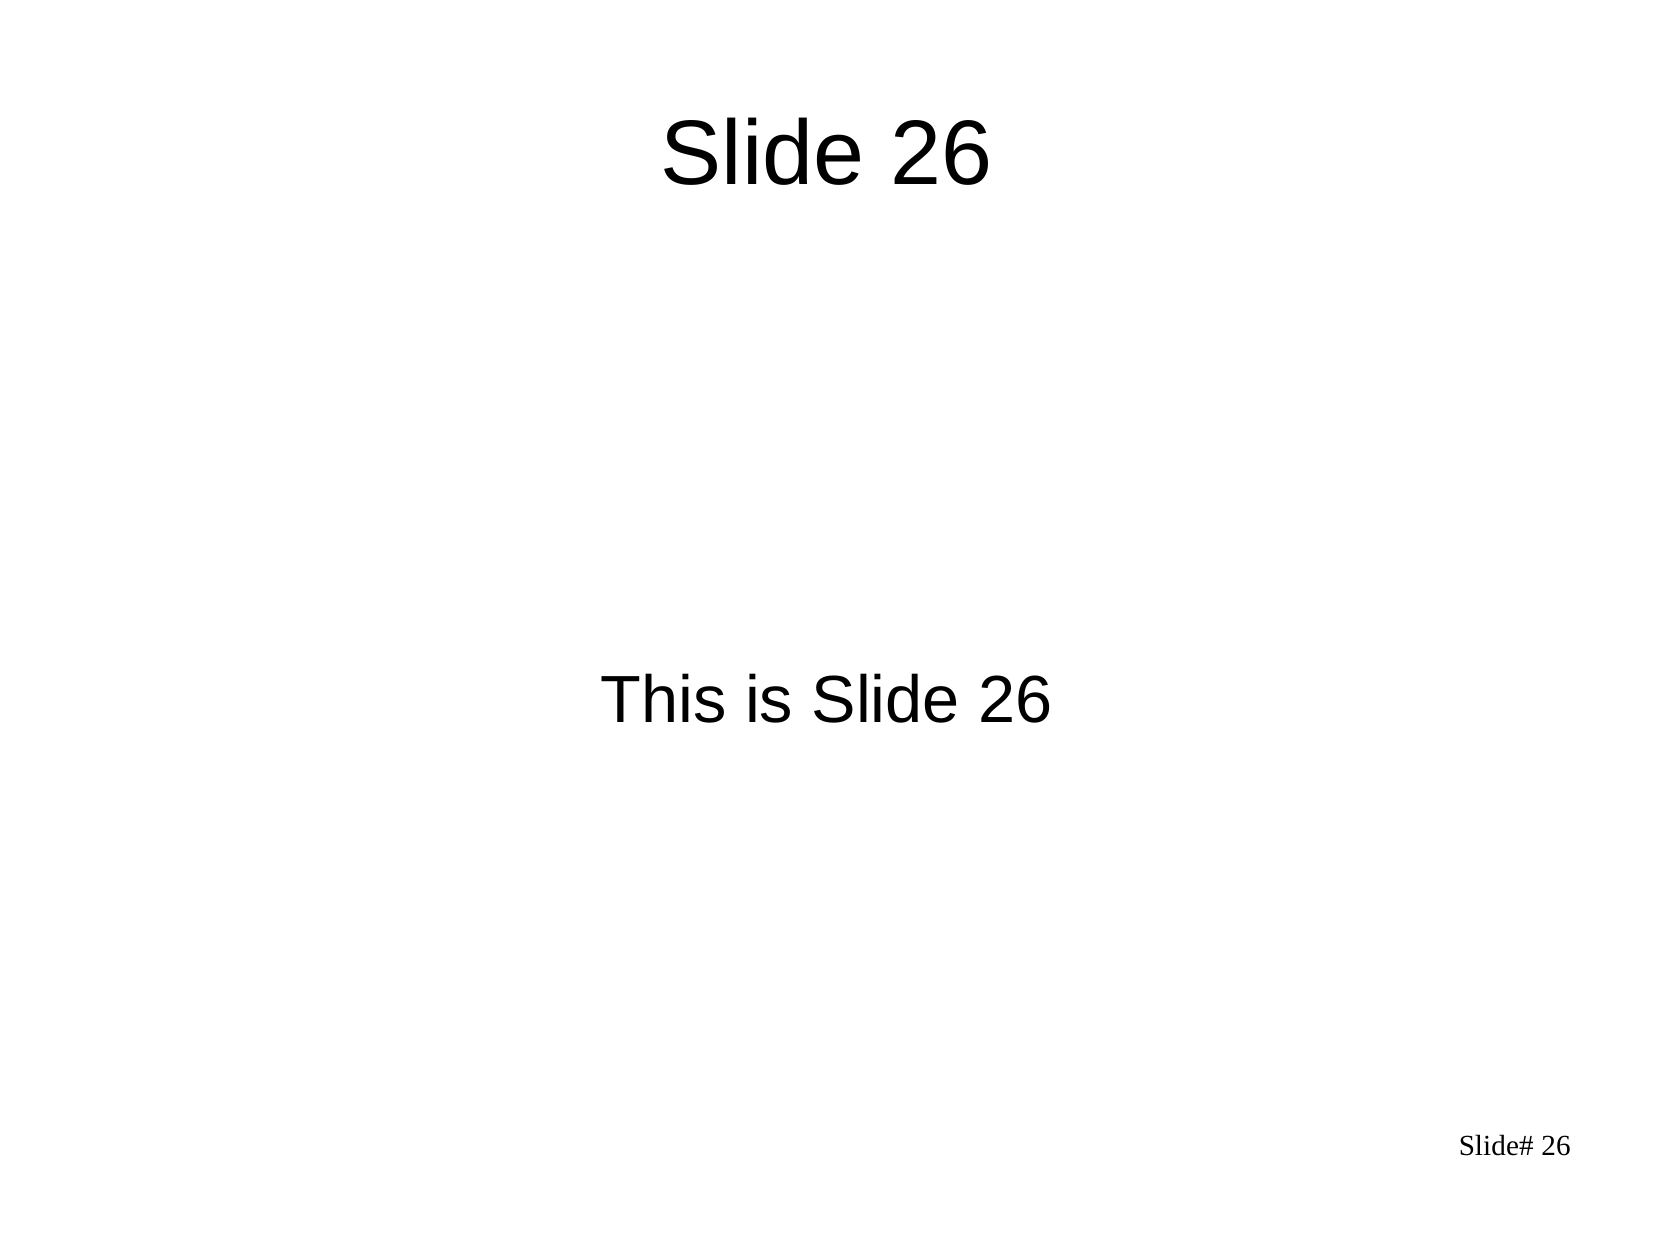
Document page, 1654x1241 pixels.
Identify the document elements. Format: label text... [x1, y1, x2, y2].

title Slide 26 [82, 49, 1571, 257]
subtitle This is Slide 26 [82, 290, 1571, 1109]
